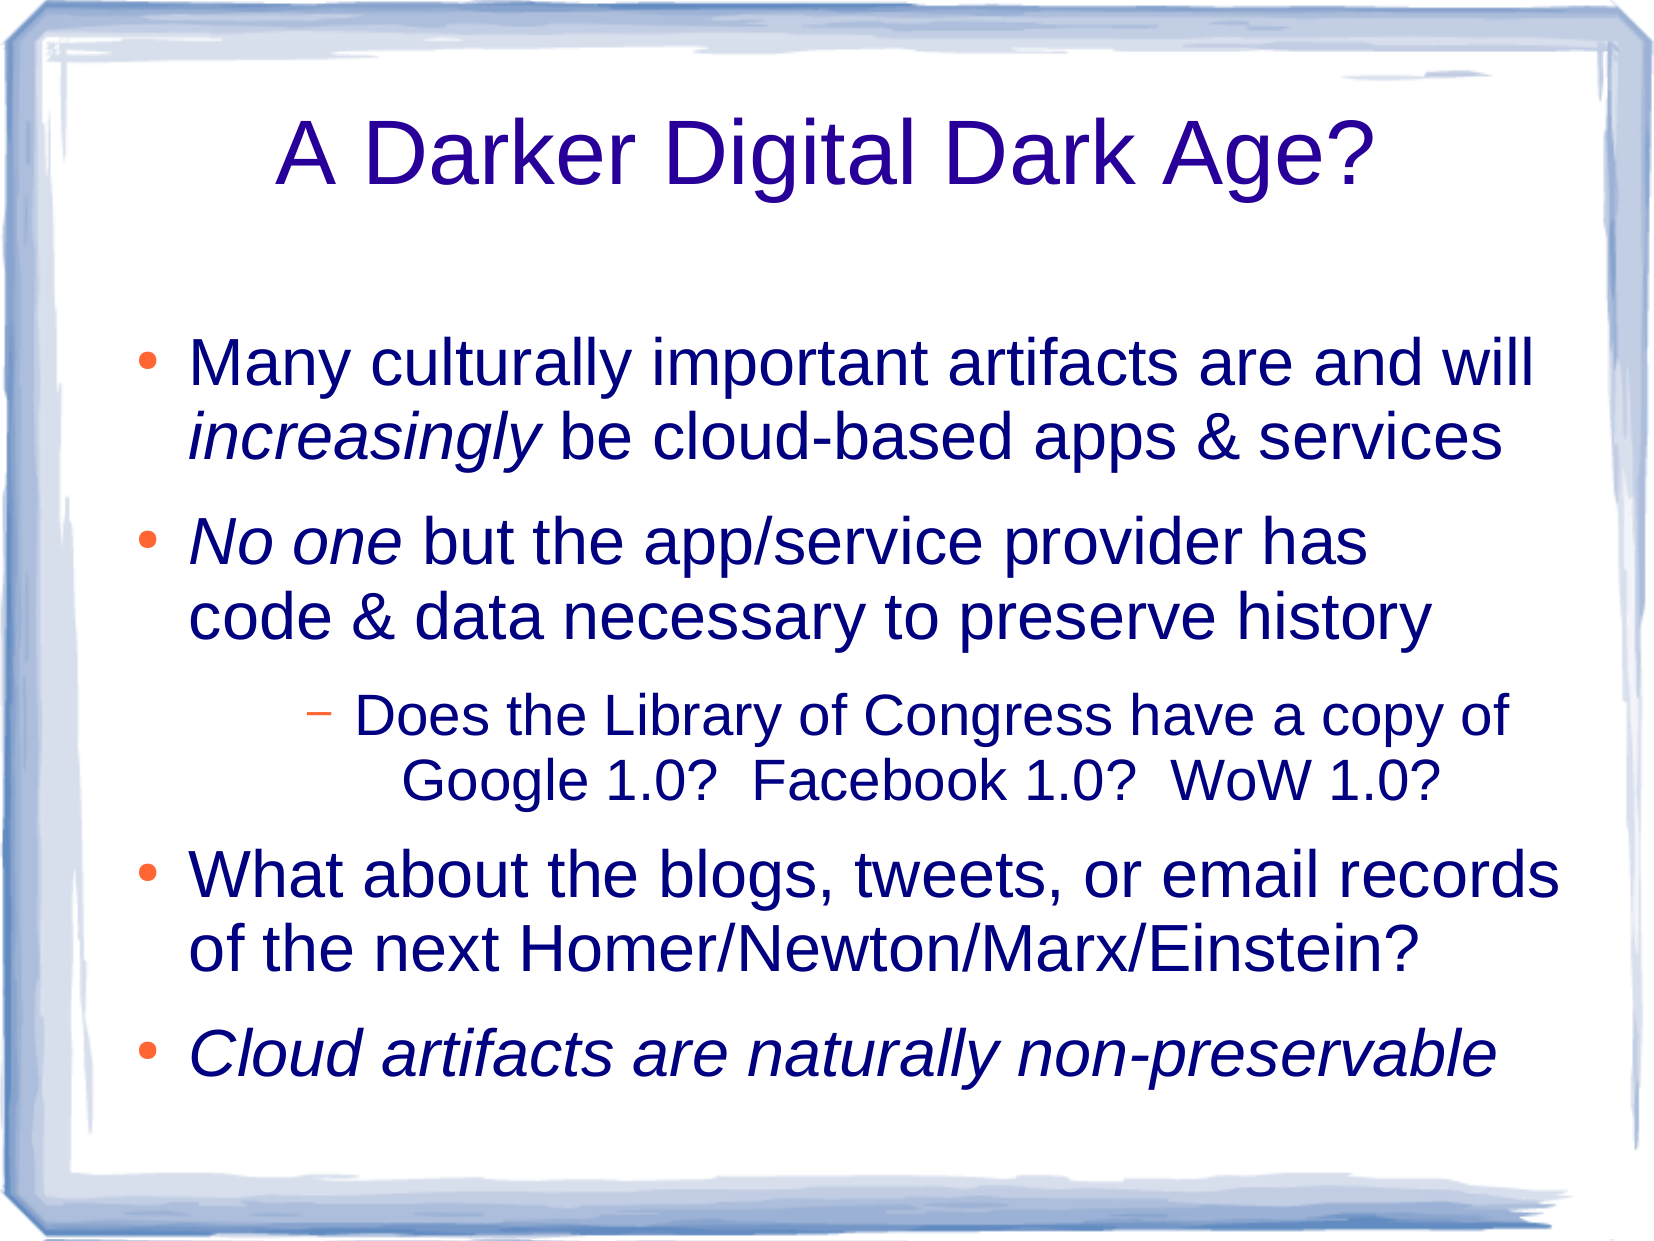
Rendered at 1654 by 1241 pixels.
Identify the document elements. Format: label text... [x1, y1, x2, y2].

list Many culturally important artifacts are and will increasingly be cloud-based apps & services No one but the app/service provider has code & data necessary to preserve history Does the Library of Congress have a copy of Google 1.0? Facebook 1.0? WoW 1.0? What about the blogs, tweets, or email records of the next Homer/Newton/Marx/Einstein? Cloud artifacts are naturally non-preservable [118, 324, 1571, 1089]
picture [0, 0, 1654, 1241]
title A Darker Digital Dark Age? [82, 49, 1571, 257]
